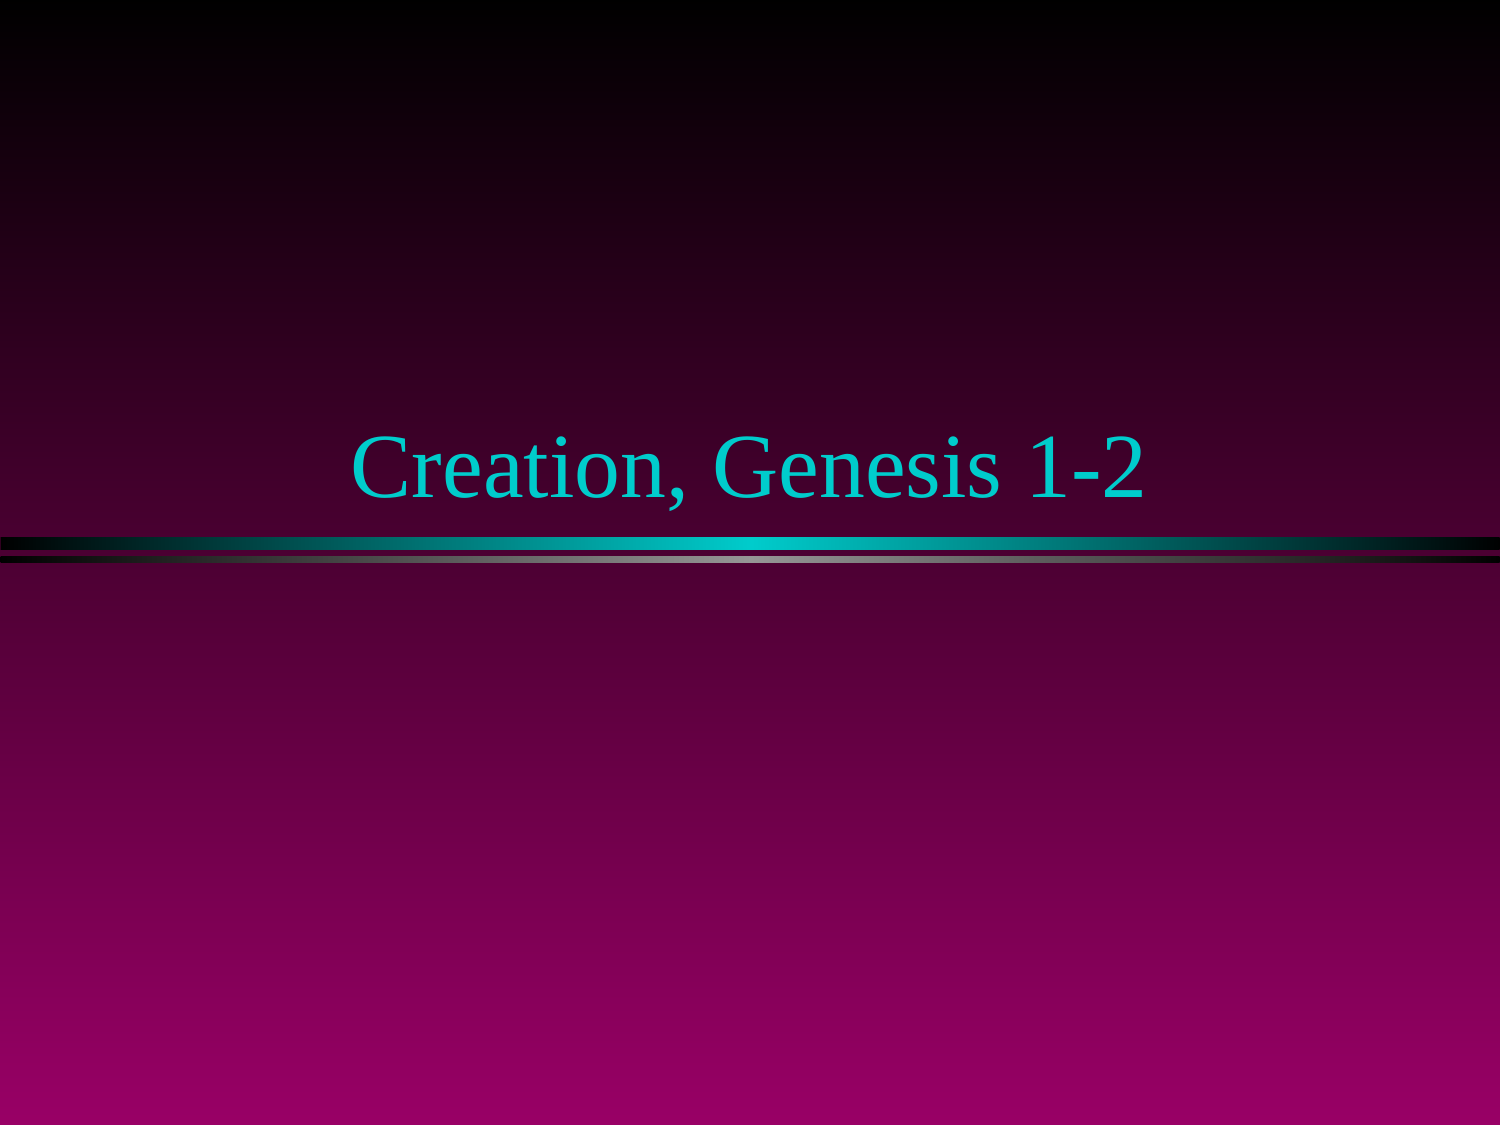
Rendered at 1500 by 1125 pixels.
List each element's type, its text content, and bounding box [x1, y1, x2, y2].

title Creation, Genesis 1-2 [112, 337, 1388, 525]
